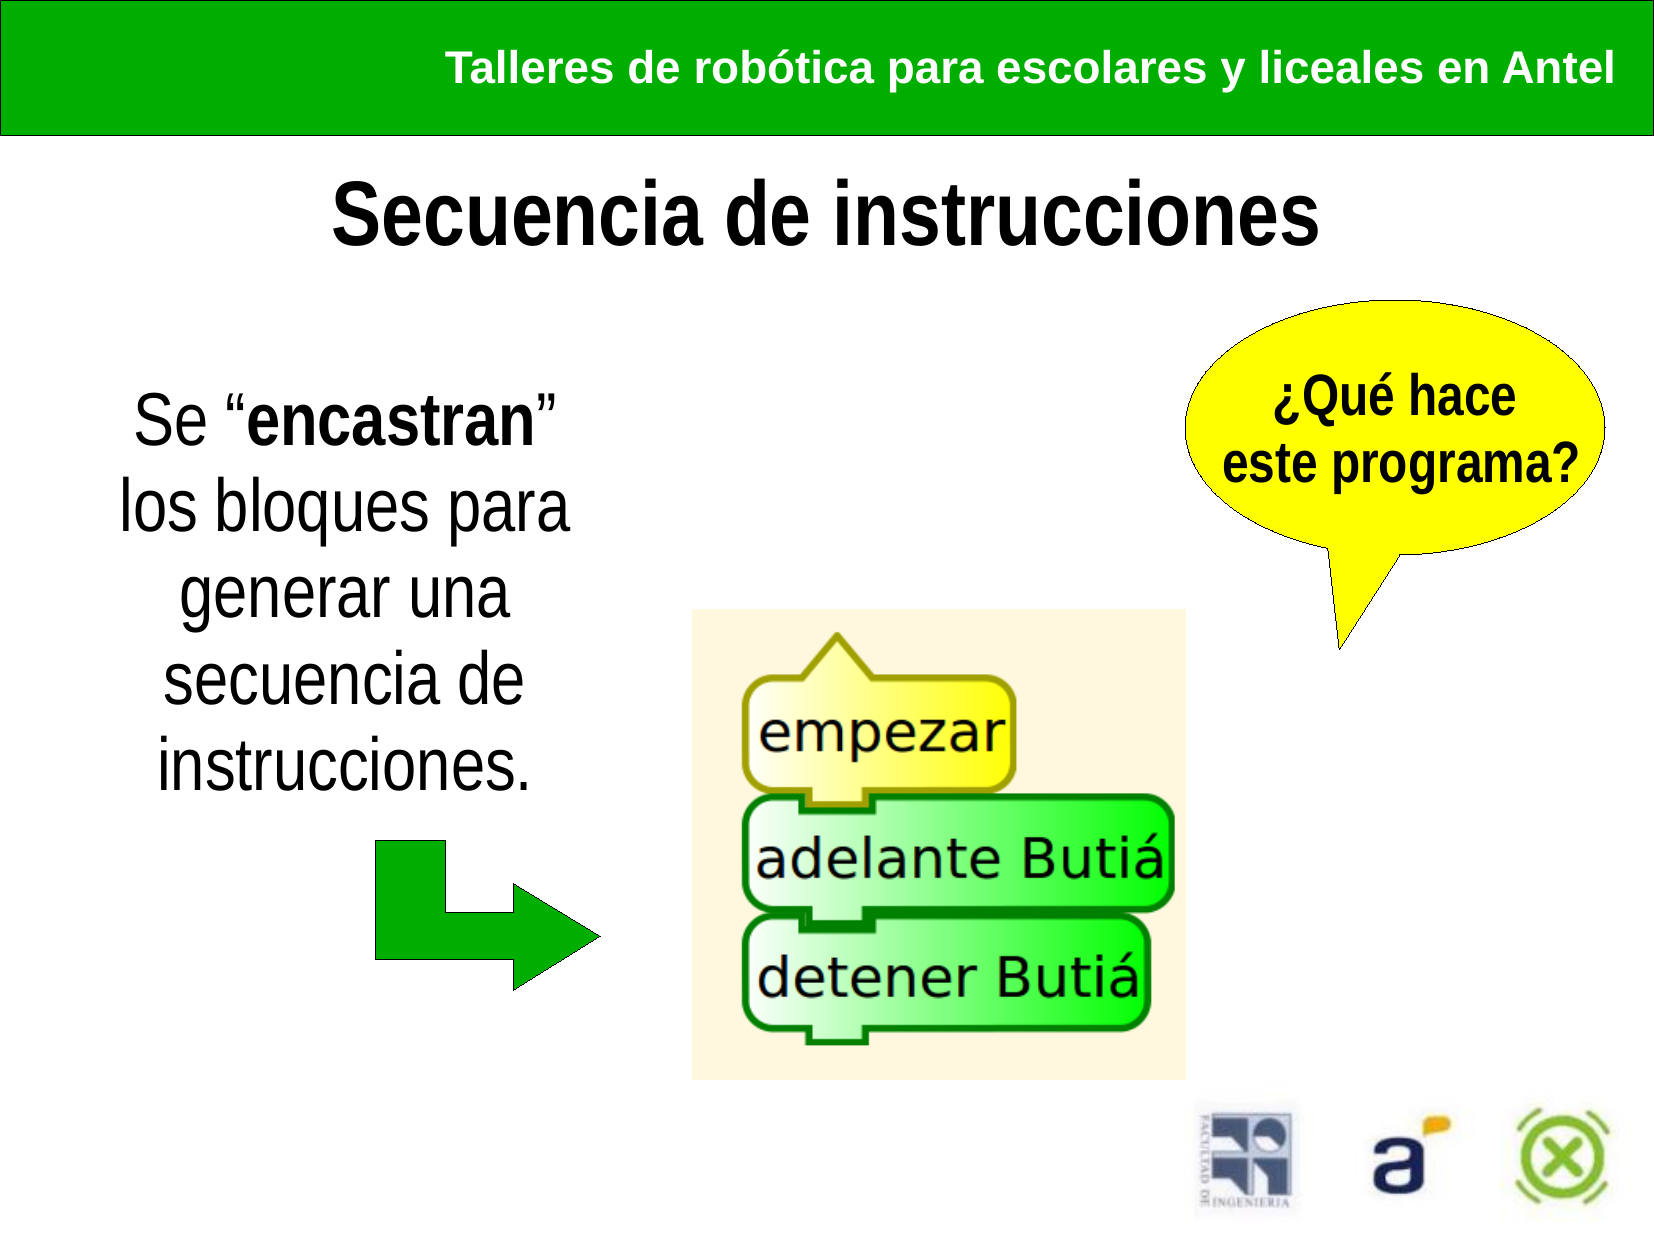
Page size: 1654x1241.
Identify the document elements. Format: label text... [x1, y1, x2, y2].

text_box ¿Qué hace este programa? [1185, 300, 1606, 650]
text_box Talleres de robótica para escolares y liceales en Antel [0, 0, 1654, 136]
text_box [375, 840, 601, 991]
title Secuencia de instrucciones [82, 136, 1571, 316]
picture [0, 136, 1654, 1241]
list Se “encastran” los bloques para generar una secuencia de instrucciones. [34, 375, 586, 811]
